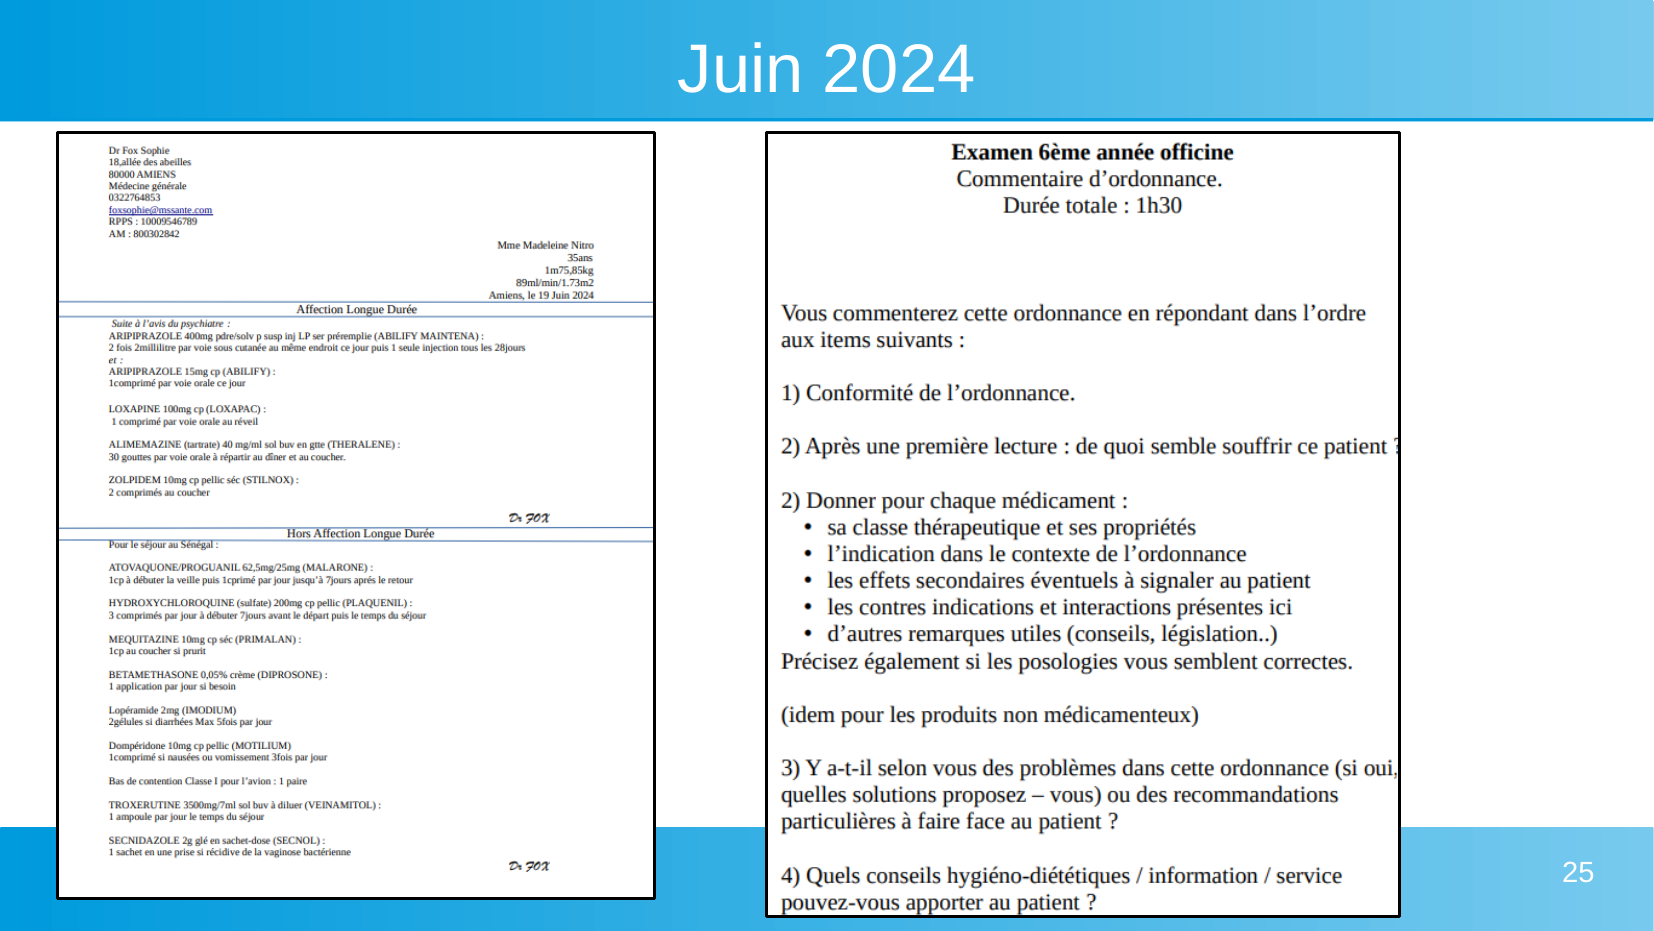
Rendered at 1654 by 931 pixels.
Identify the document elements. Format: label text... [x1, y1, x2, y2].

title Juin 2024 [59, 29, 1595, 108]
picture [767, 133, 1399, 916]
picture [59, 133, 653, 897]
